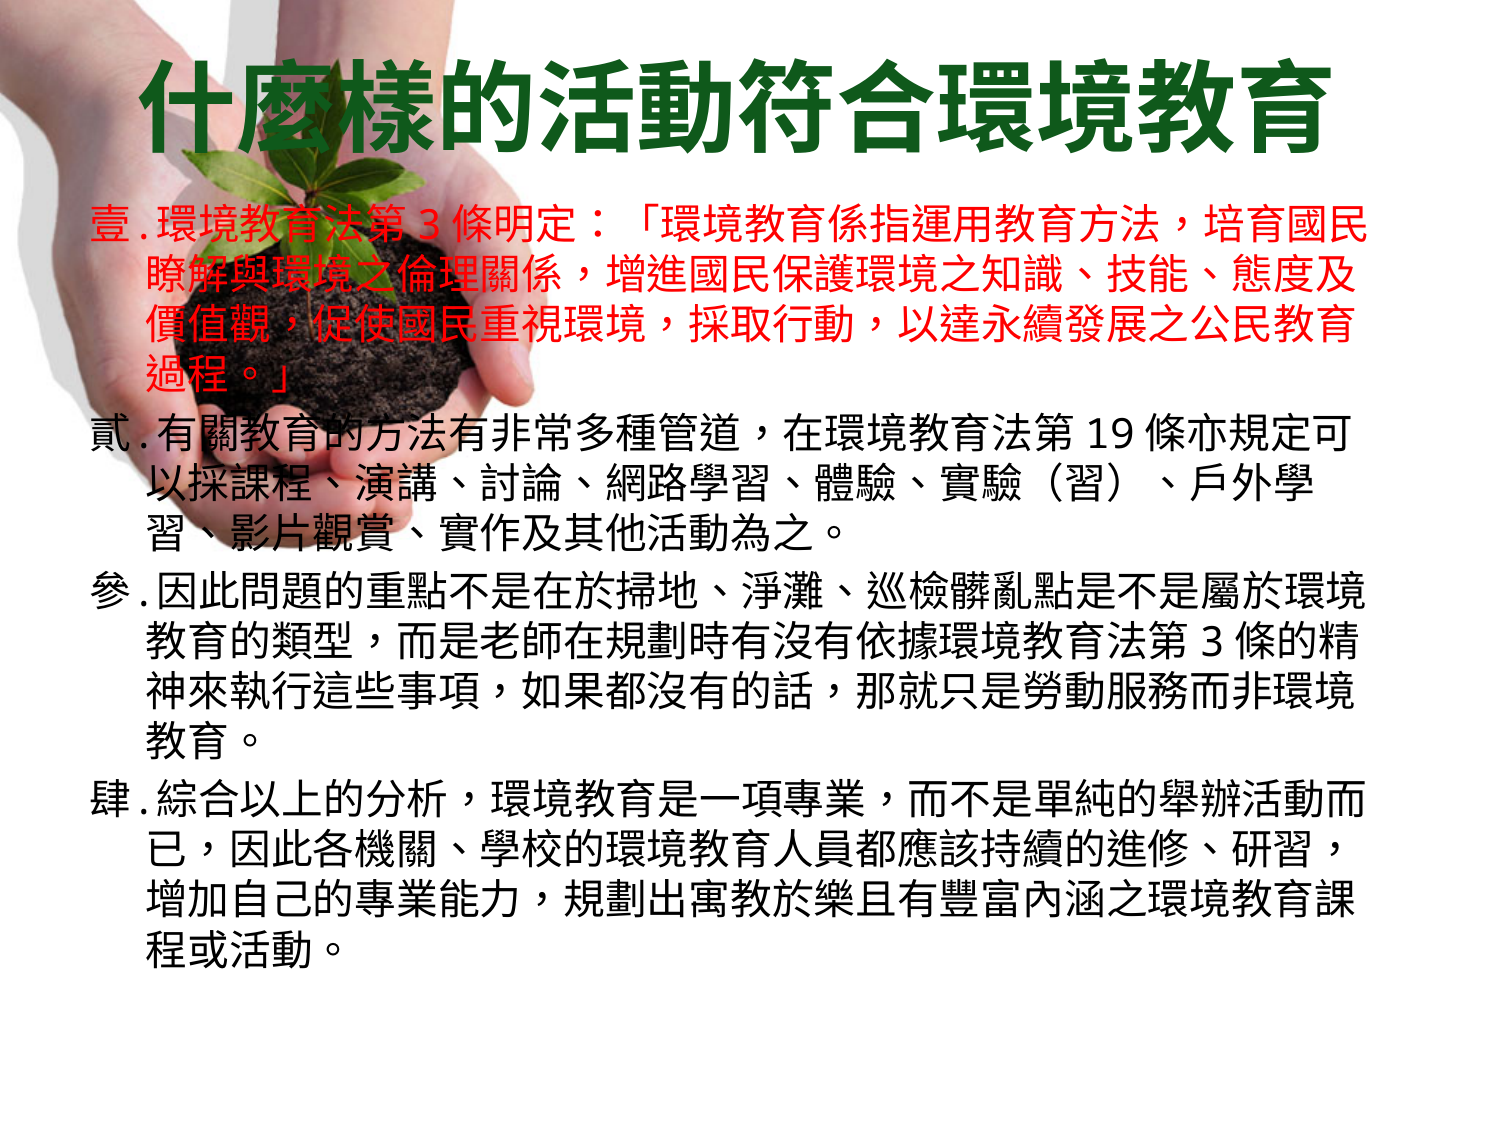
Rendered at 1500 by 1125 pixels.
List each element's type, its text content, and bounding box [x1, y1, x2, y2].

list 環境教育法第3條明定：「環境教育係指運用教育方法，培育國民瞭解與環境之倫理關係，增進國民保護環境之知識、技能、態度及價值觀，促使國民重視環境，採取行動，以達永續發展之公民教育過程。」 有關教育的方法有非常多種管道，在環境教育法第19條亦規定可以採課程、演講、討論、網路學習、體驗、實驗（習）、戶外學習、影片觀賞、實作及其他活動為之。 因此問題的重點不是在於掃地、淨灘、巡檢髒亂點是不是屬於環境教育的類型，而是老師在規劃時有沒有依據環境教育法第3條的精神來執行這些事項，如果都沒有的話，那就只是勞動服務而非環境教育。 綜合以上的分析，環境教育是一項專業，而不是單純的舉辦活動而已，因此各機關、學校的環境教育人員都應該持續的進修、研習，增加自己的專業能力，規劃出寓教於樂且有豐富內涵之環境教育課程或活動。 [74, 190, 1398, 928]
title 什麼樣的活動符合環境教育 [83, 0, 1390, 190]
picture [0, 0, 1500, 1125]
